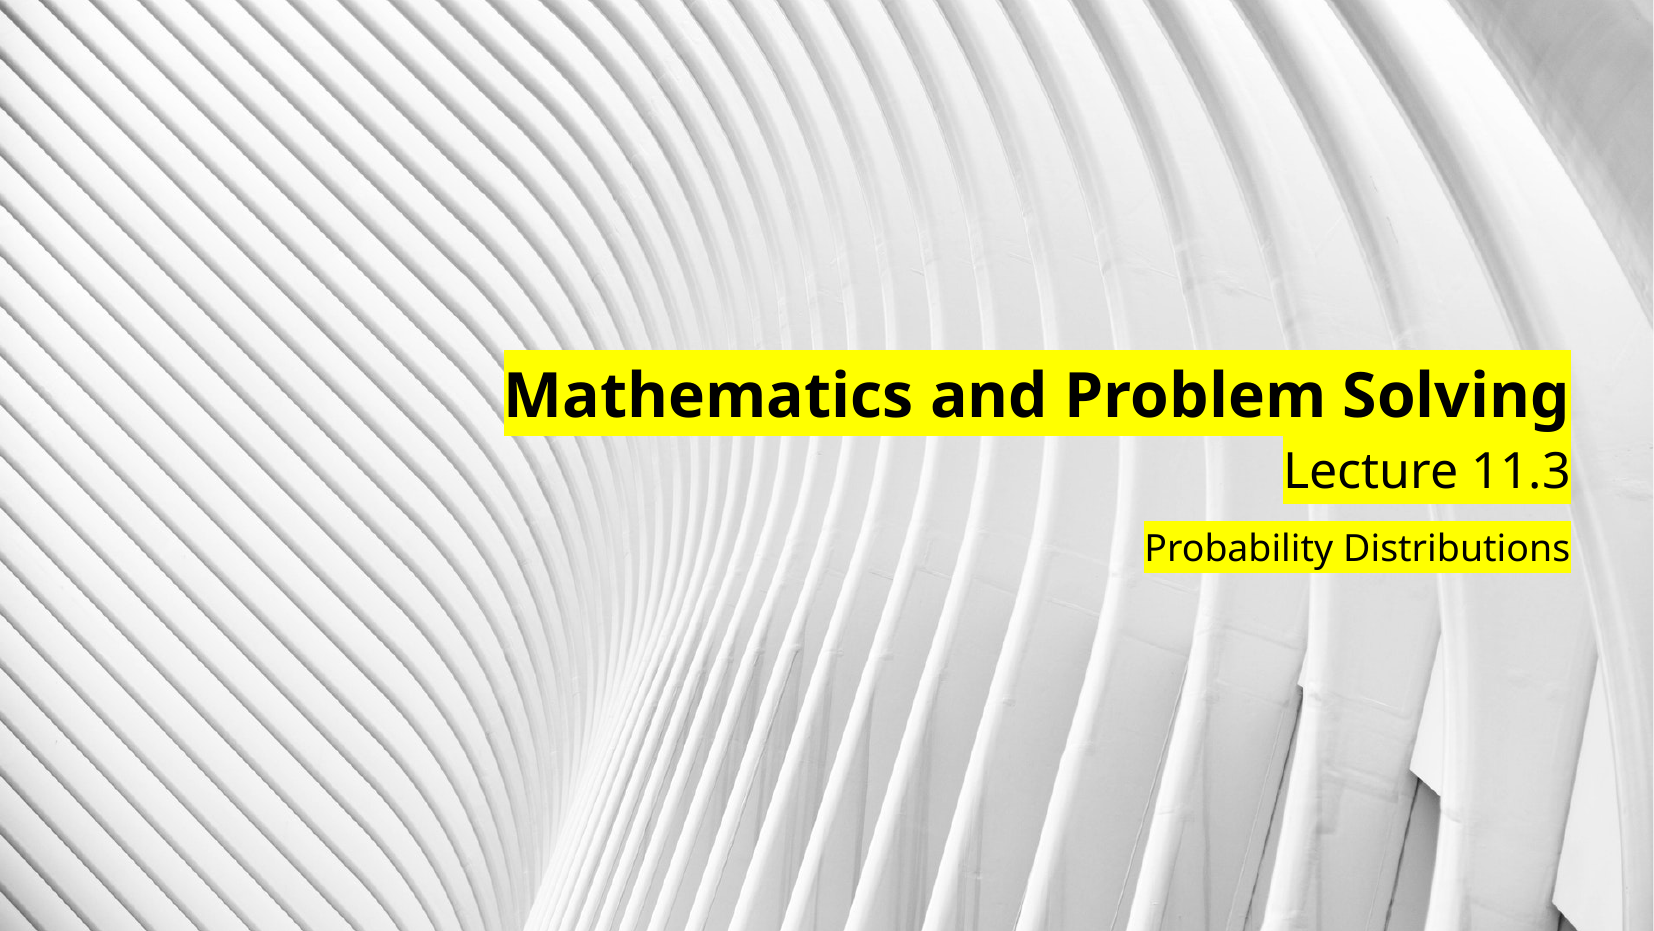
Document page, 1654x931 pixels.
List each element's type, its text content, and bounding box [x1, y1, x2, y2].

picture [0, 0, 1654, 931]
list Mathematics and Problem Solving Lecture 11.3 Probability Distributions [82, 37, 1571, 886]
